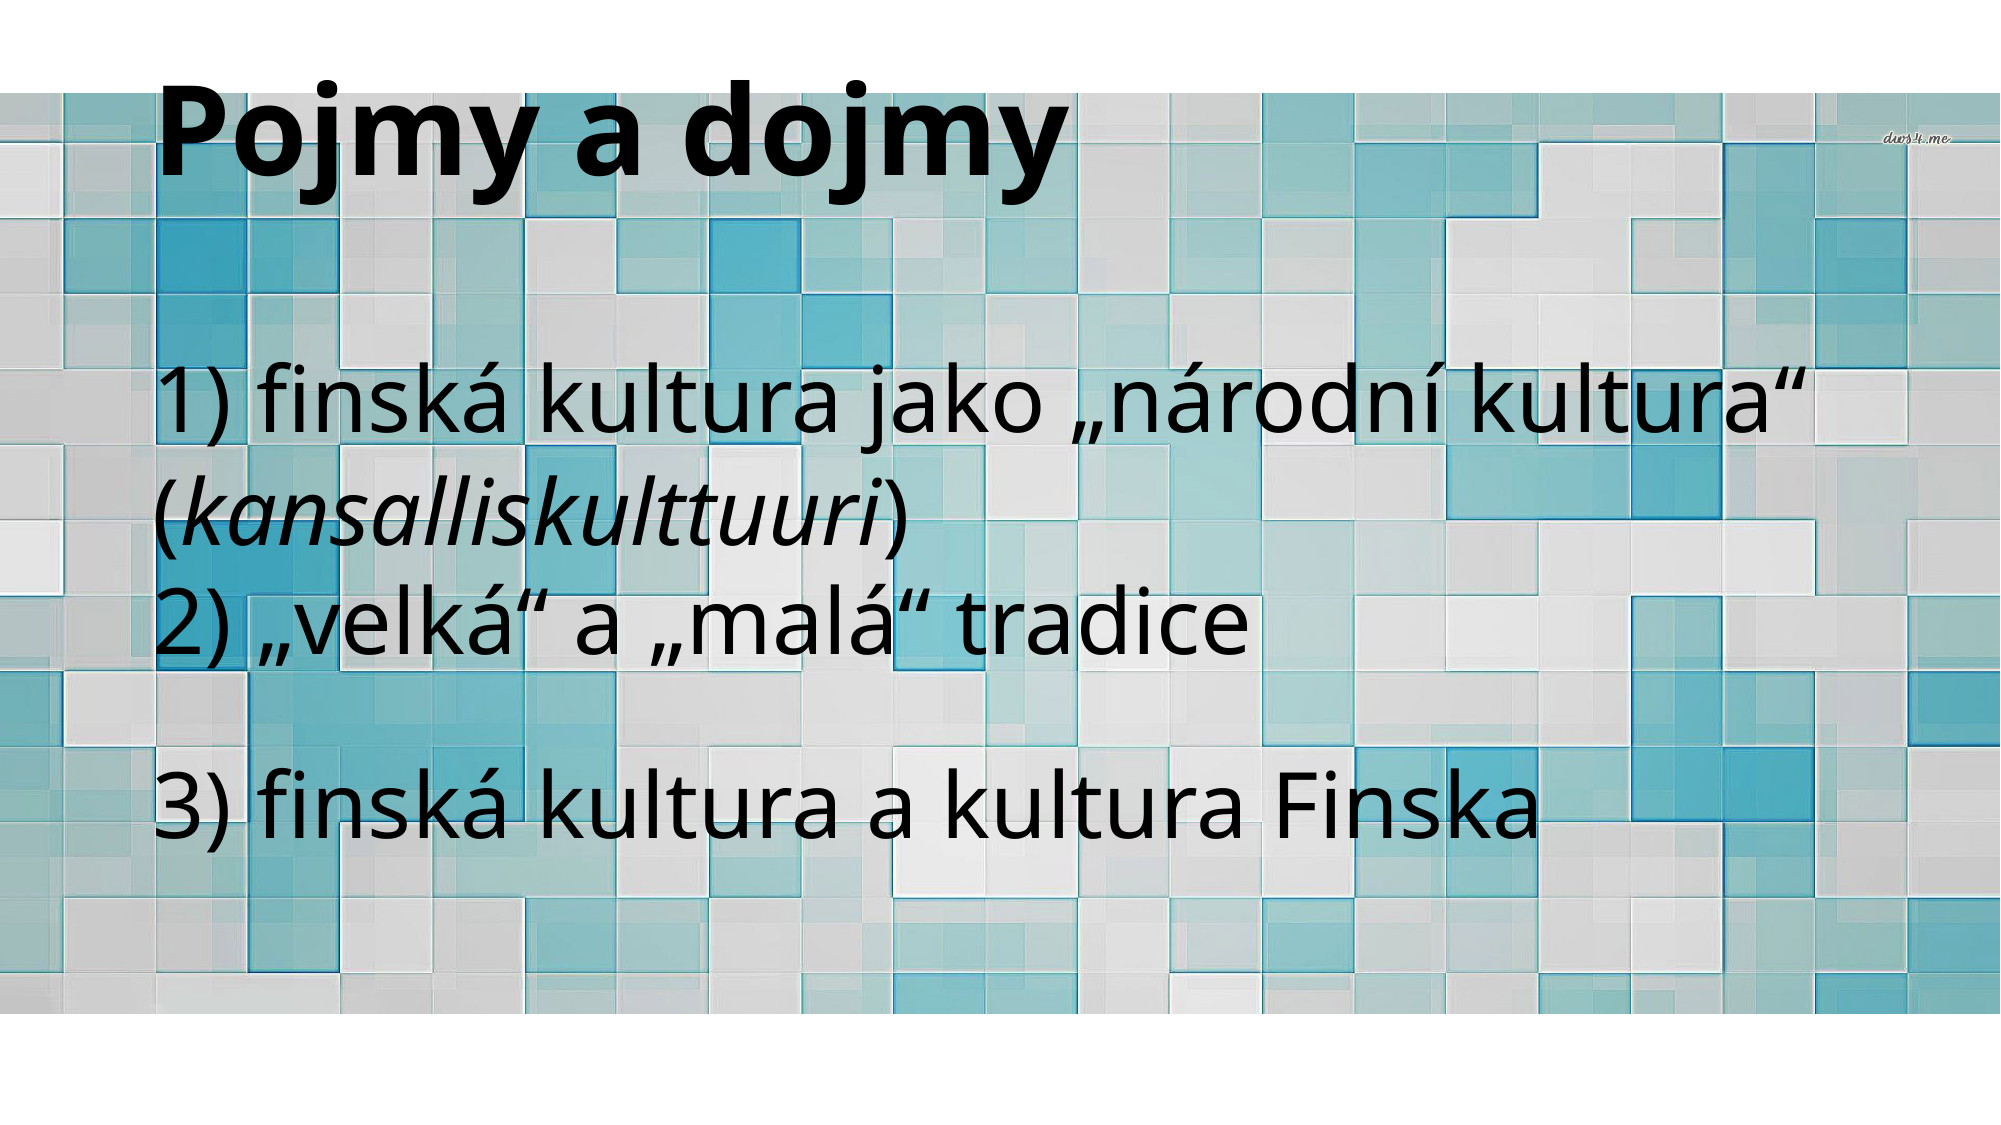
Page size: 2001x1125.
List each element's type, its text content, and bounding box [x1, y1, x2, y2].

title Pojmy a dojmy [137, 59, 1863, 278]
text_box 1) finská kultura jako „národní kultura“ (kansalliskulttuuri) [137, 335, 1863, 553]
text_box 3) finská kultura a kultura Finska [137, 740, 1863, 927]
text_box 2) „velká“ a „malá“ tradice [137, 553, 1863, 740]
picture [0, 93, 2000, 1014]
